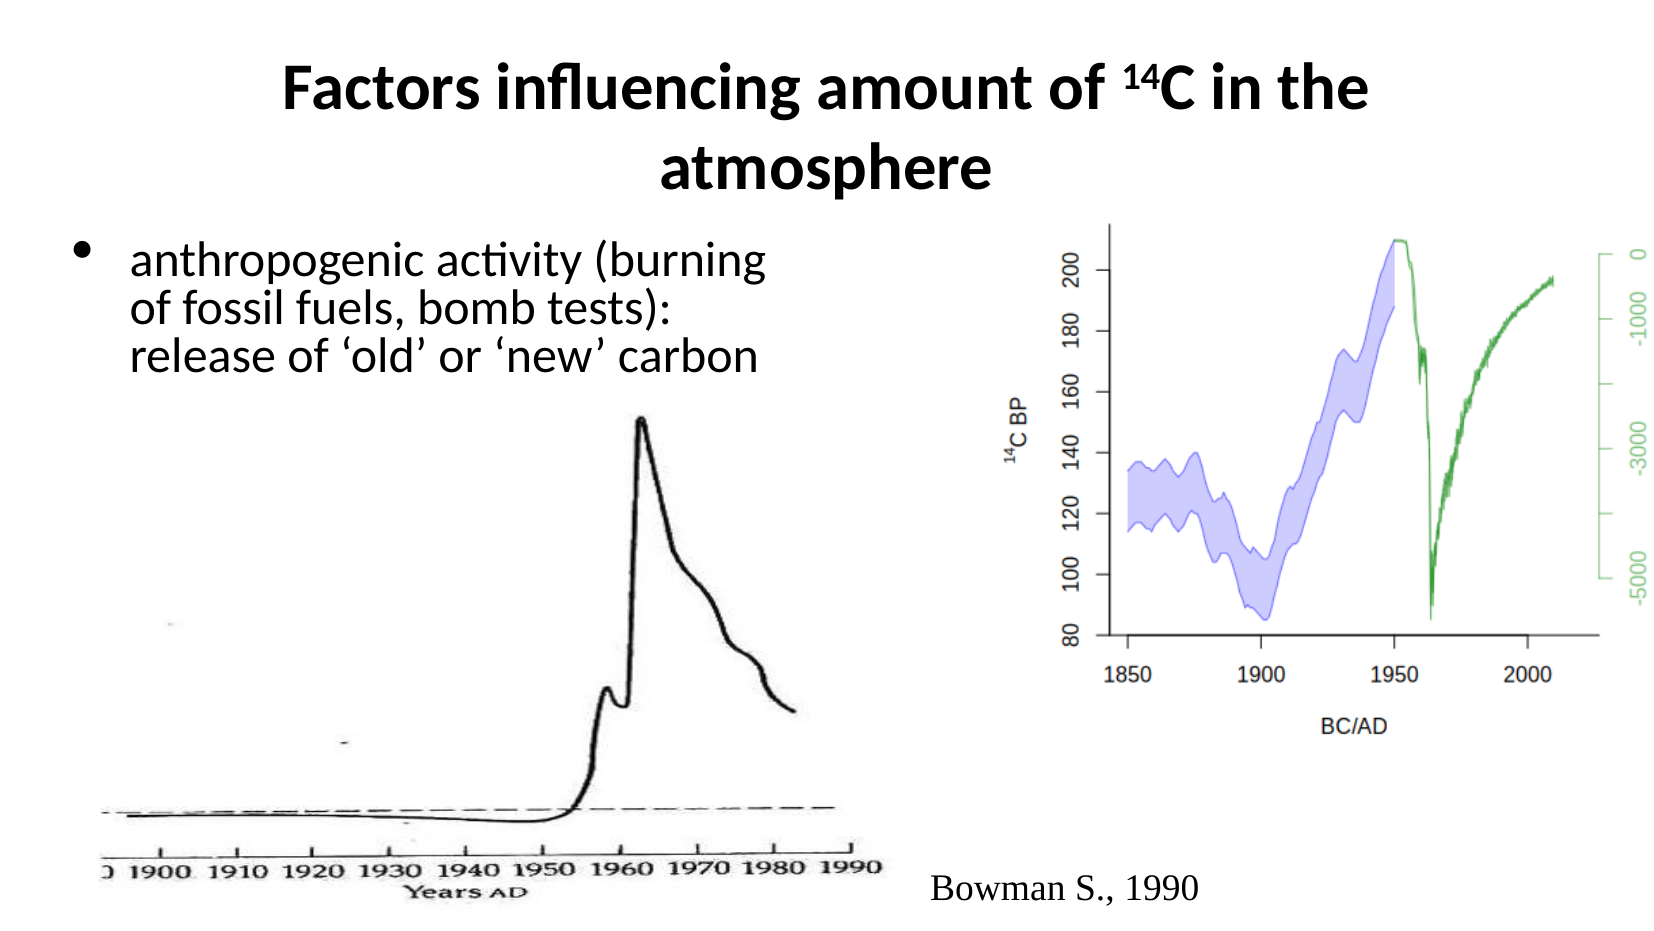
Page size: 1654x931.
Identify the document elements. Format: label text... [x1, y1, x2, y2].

picture [1003, 118, 1654, 768]
text_box anthropogenic activity (burning of fossil fuels, bomb tests): release of ‘old’ or ‘new’ carbon [58, 230, 788, 831]
picture [72, 391, 916, 916]
text_box Bowman S., 1990 [915, 855, 1215, 916]
text_box Factors influencing amount of 14C in the atmosphere [123, 45, 1530, 200]
